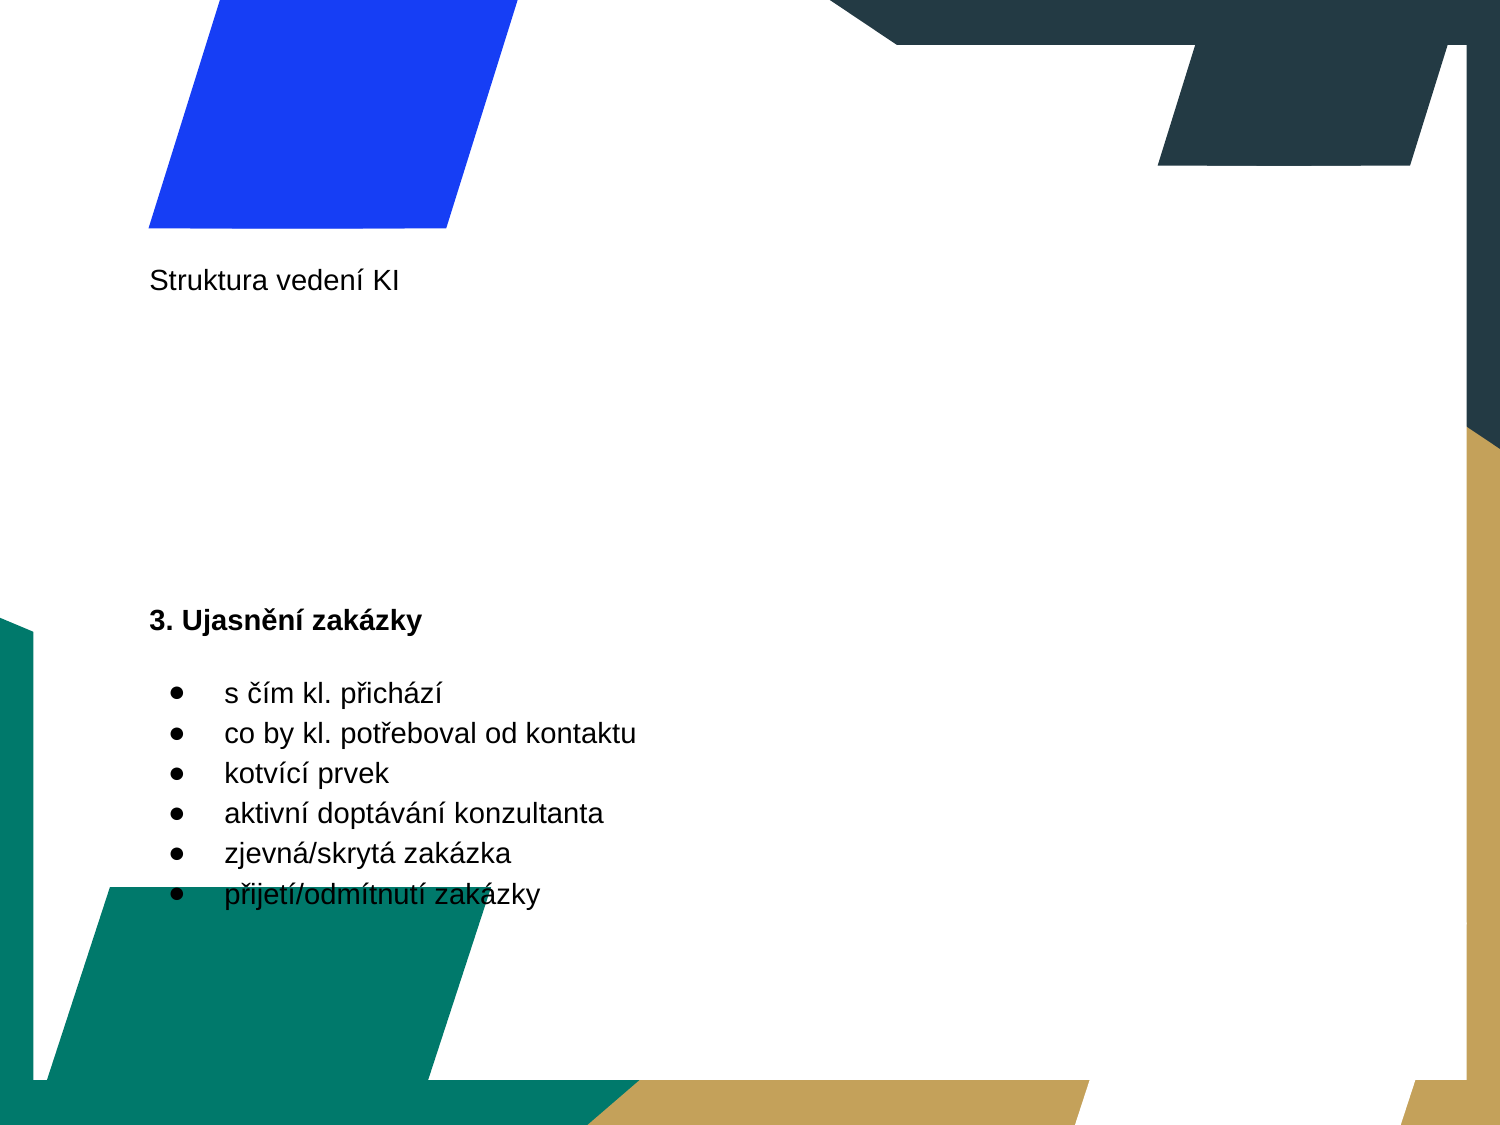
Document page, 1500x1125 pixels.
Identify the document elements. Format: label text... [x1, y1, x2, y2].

list 3. Ujasnění zakázky s čím kl. přichází co by kl. potřeboval od kontaktu kotvící prvek aktivní doptávání konzultanta zjevná/skrytá zakázka přijetí/odmítnutí zakázky [134, 580, 1366, 1125]
title Struktura vedení KI [134, 246, 1366, 525]
